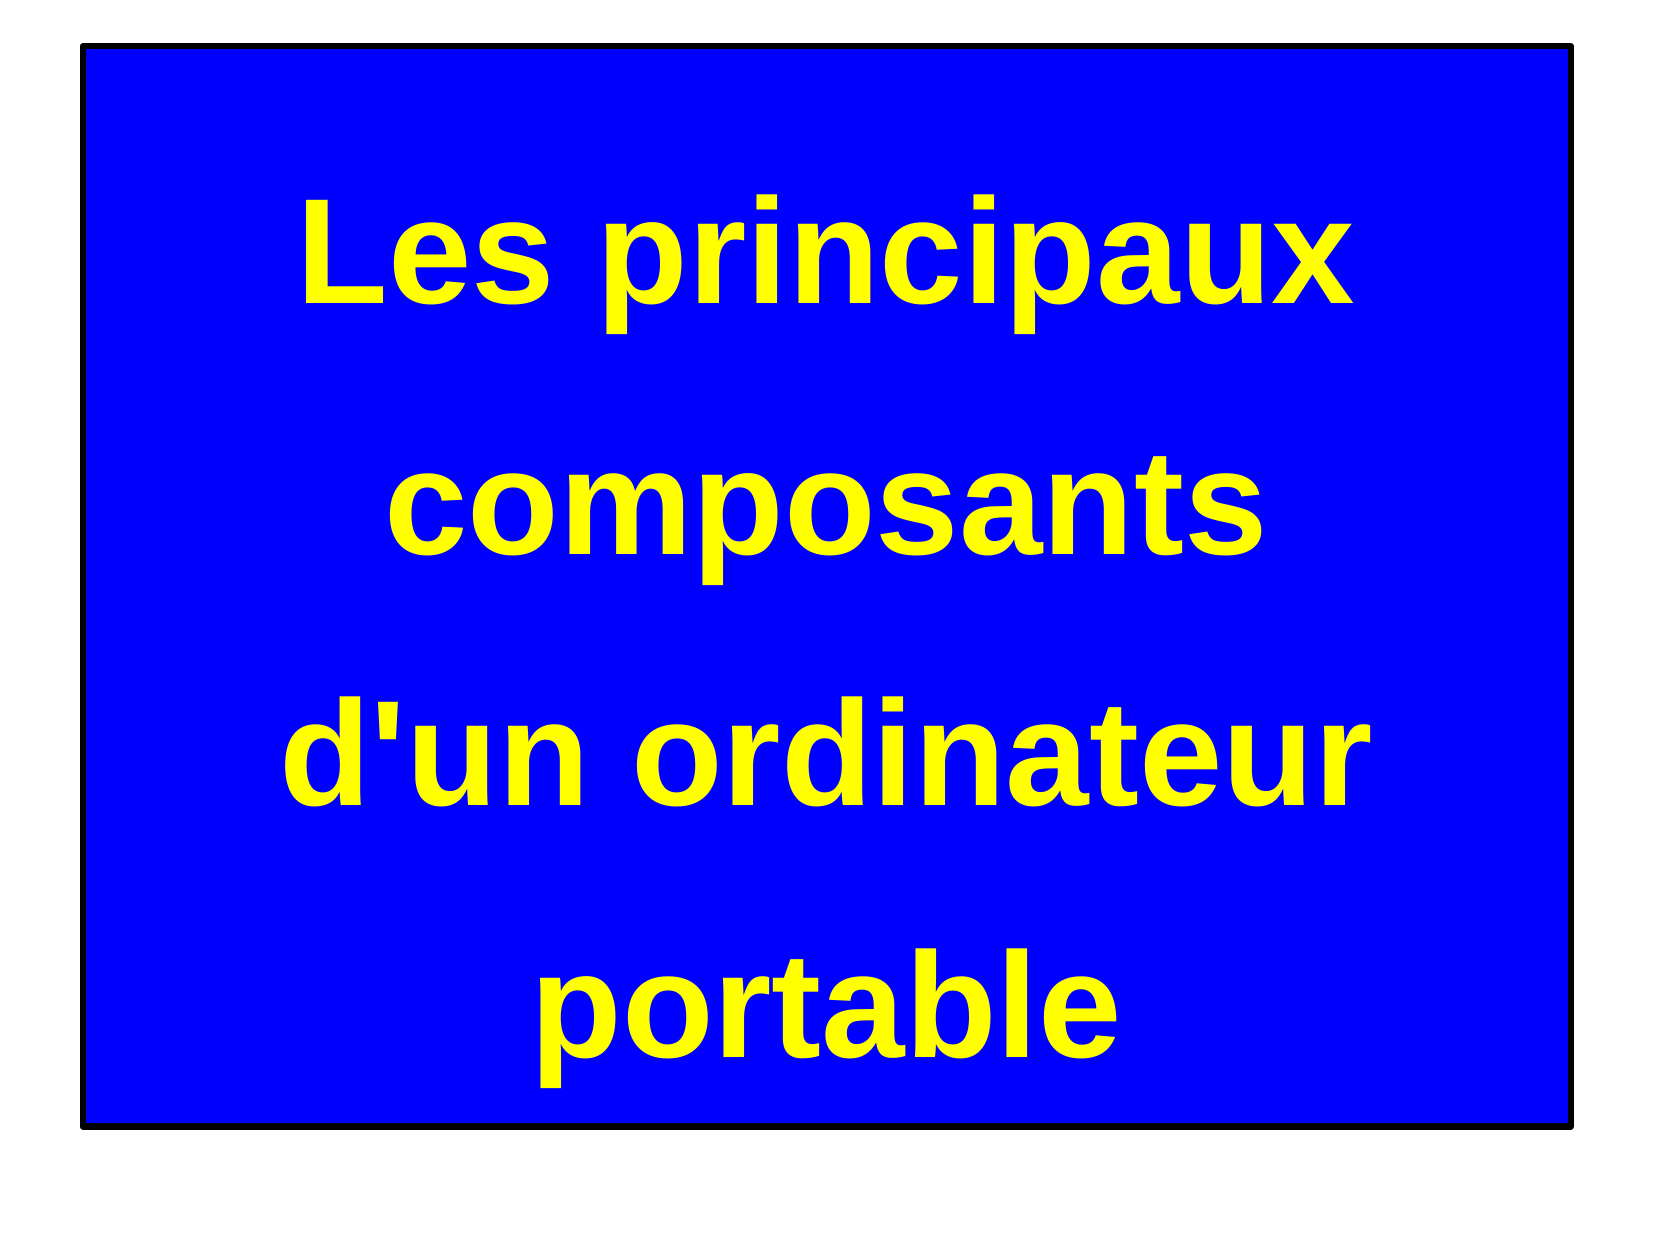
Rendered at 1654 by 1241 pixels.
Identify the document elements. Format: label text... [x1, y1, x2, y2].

text_box Les principaux composants d'un ordinateur portable [82, 46, 1571, 1127]
